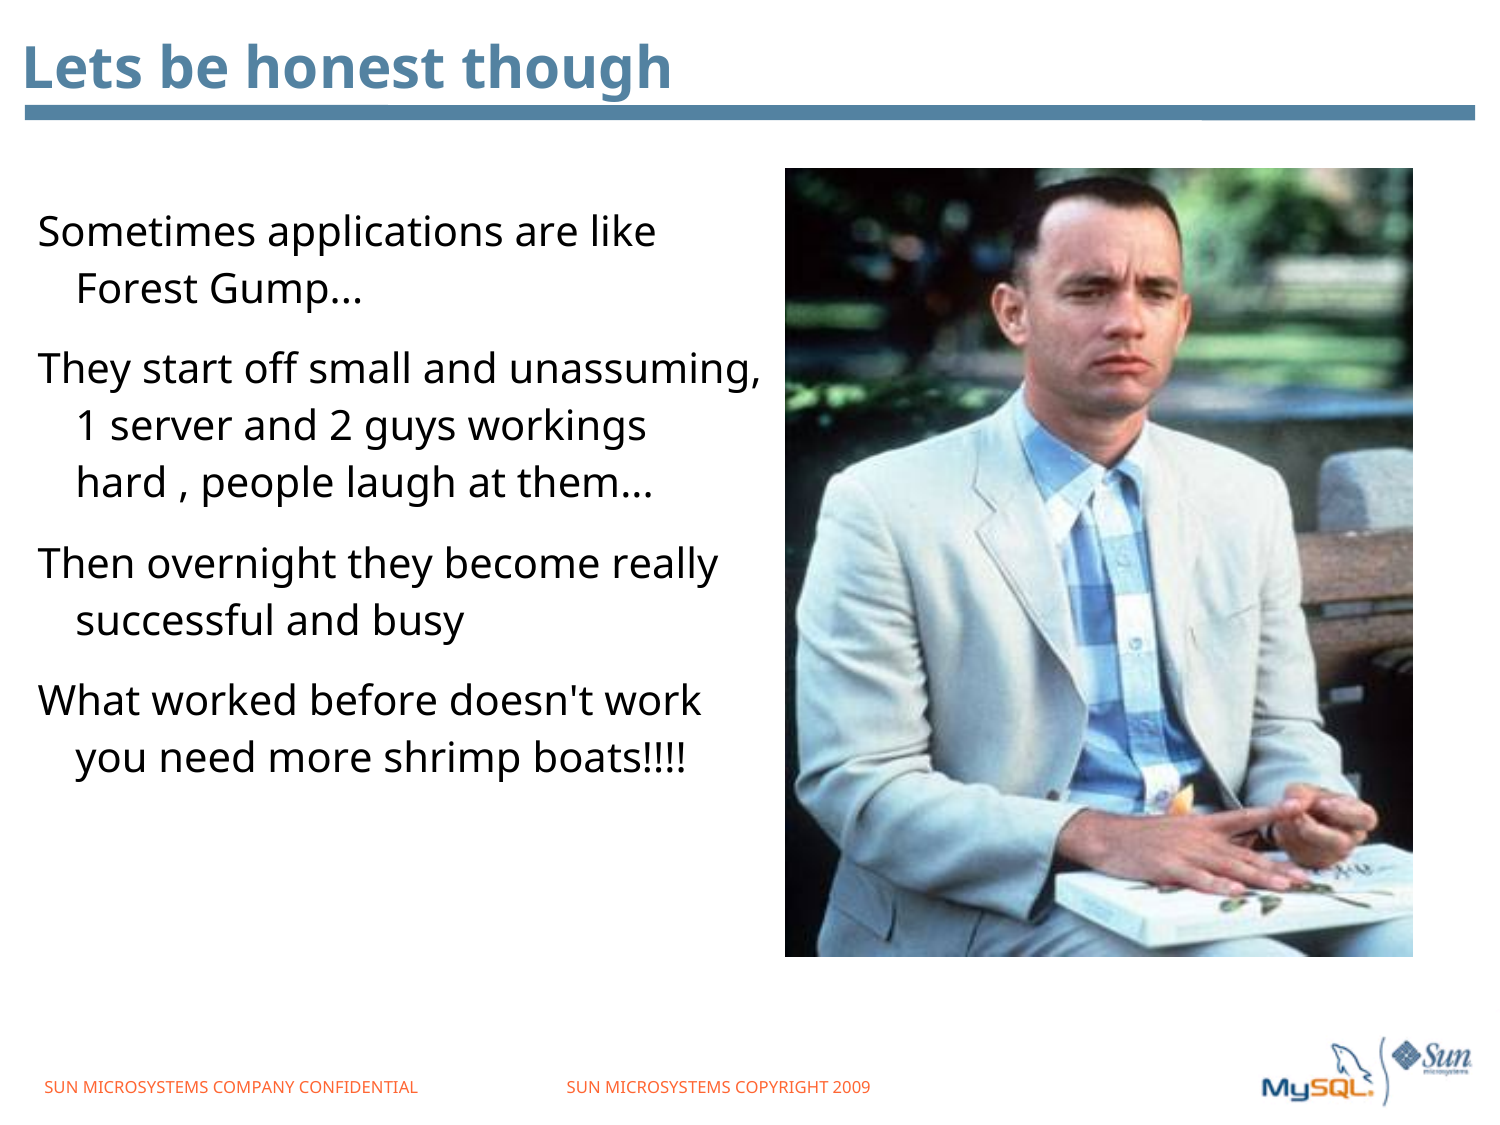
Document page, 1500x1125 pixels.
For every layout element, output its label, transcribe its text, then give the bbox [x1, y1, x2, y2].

list Sometimes applications are like Forest Gump... They start off small and unassuming, 1 server and 2 guys workings hard , people laugh at them... Then overnight they become really successful and busy What worked before doesn't work you need more shrimp boats!!!! [37, 201, 769, 951]
picture [1246, 1009, 1500, 1125]
picture [785, 168, 1413, 957]
title Lets be honest though [0, 0, 1500, 138]
